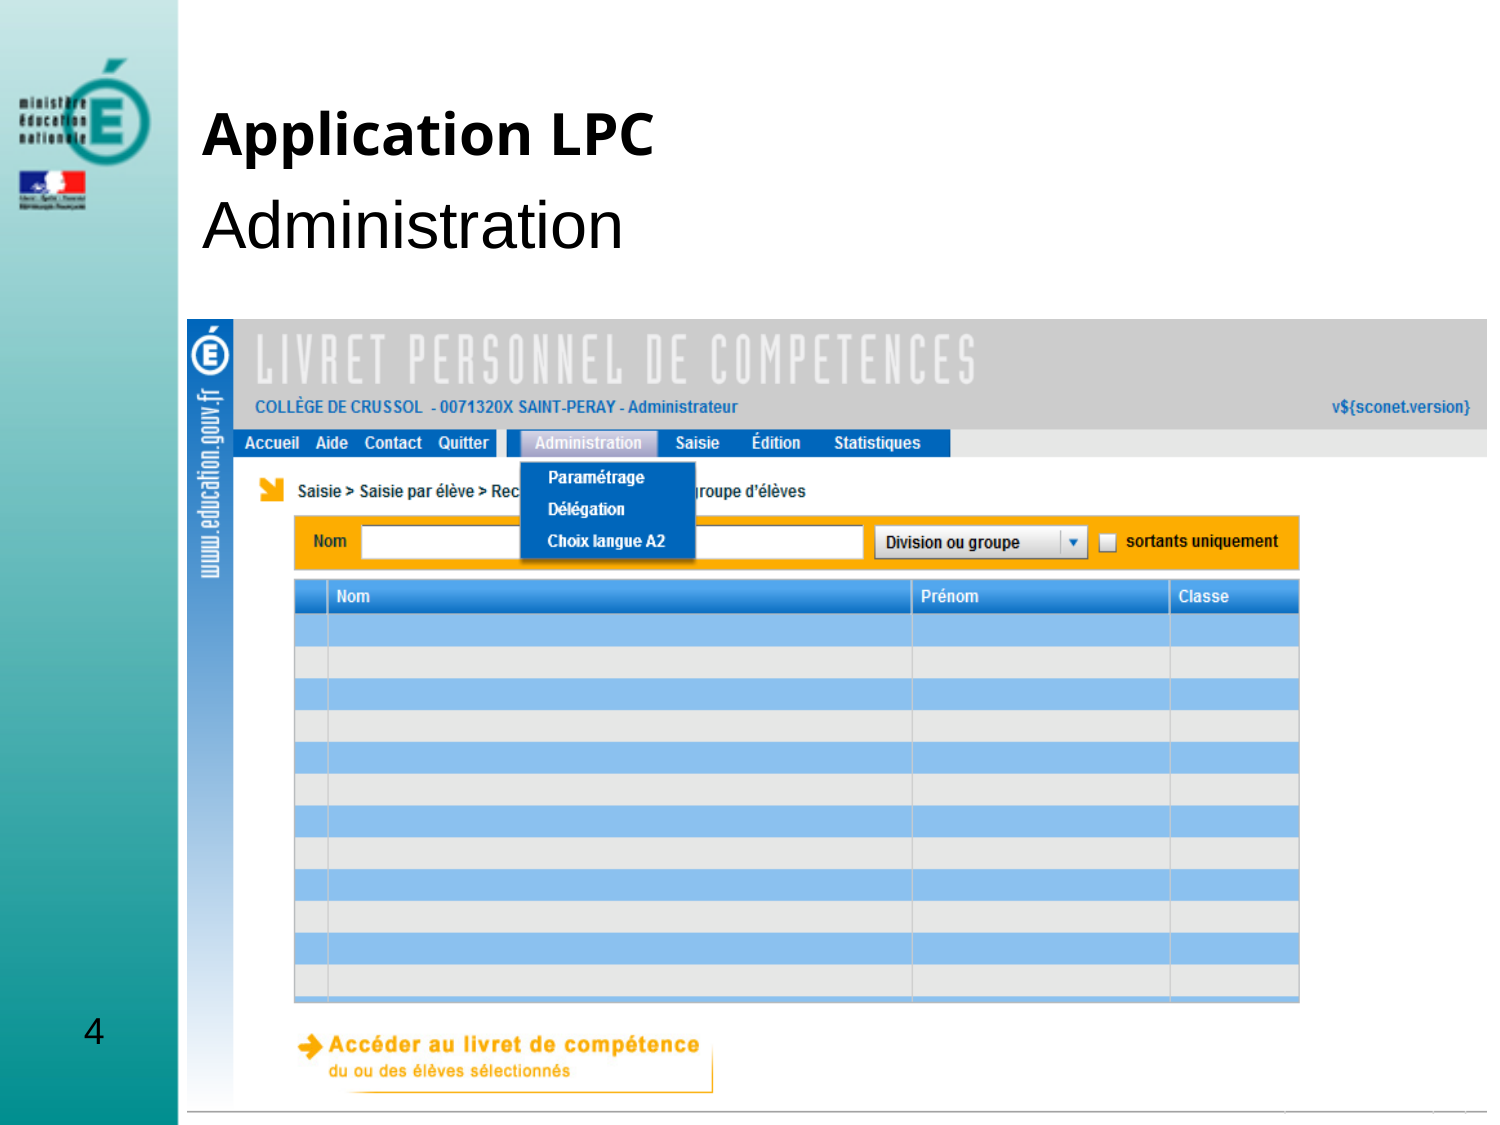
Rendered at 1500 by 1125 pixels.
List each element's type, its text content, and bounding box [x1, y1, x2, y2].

picture [187, 319, 1487, 1114]
picture [0, 0, 179, 1125]
text_box <numéro> [41, 999, 148, 1060]
text_box Administration [187, 176, 1285, 282]
text_box Application LPC [187, 89, 1430, 176]
